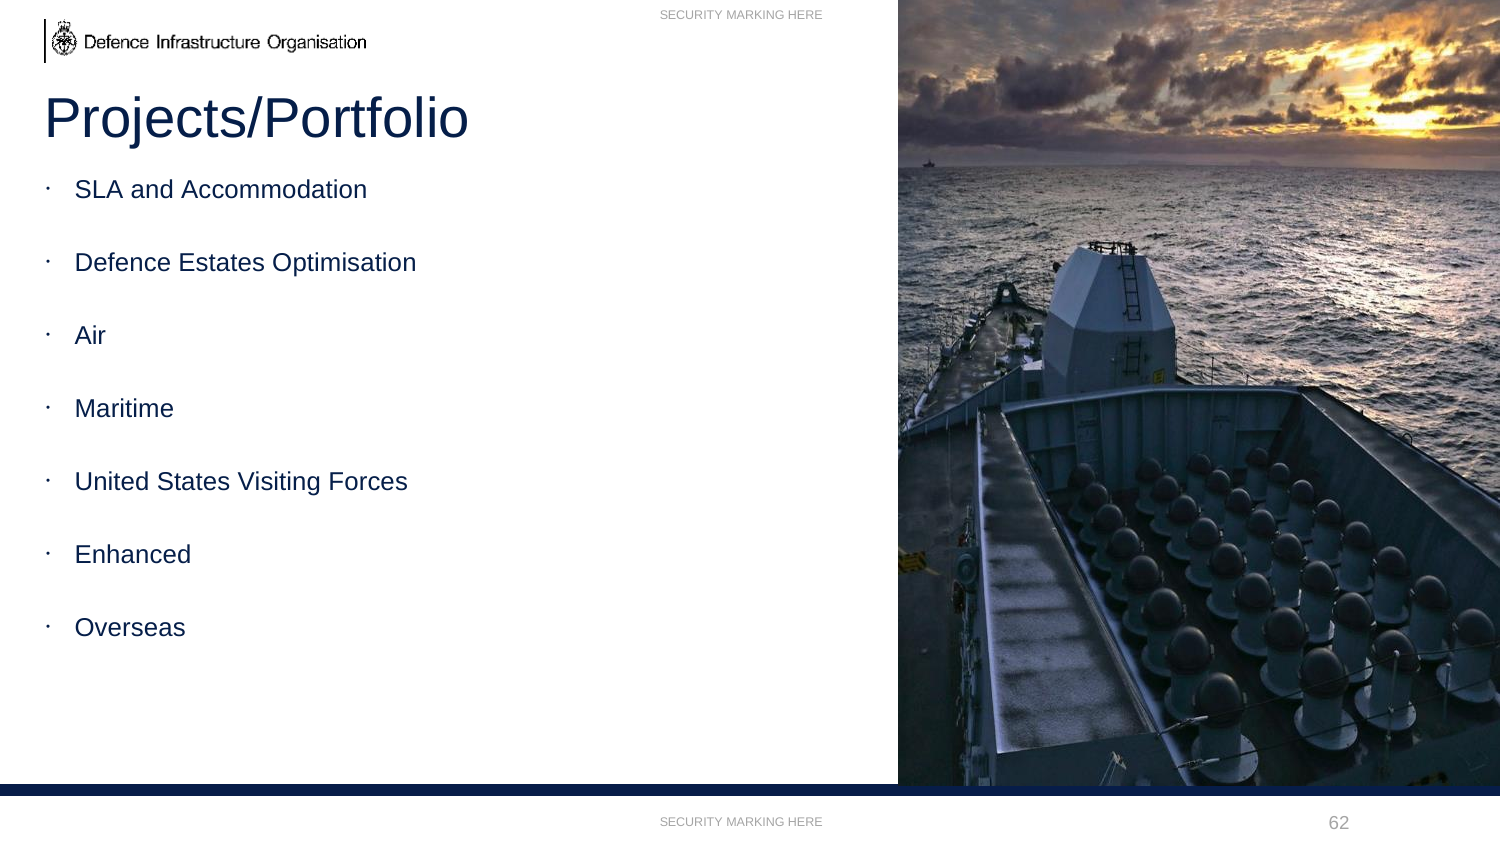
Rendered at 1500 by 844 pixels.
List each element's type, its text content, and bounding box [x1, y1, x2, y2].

list SLA and Accommodation Defence Estates Optimisation Air Maritime United States Visiting Forces Enhanced Overseas [44, 175, 846, 646]
text_box [1328, 810, 1462, 833]
text_box [898, 0, 1500, 786]
title Projects/Portfolio [44, 88, 898, 217]
